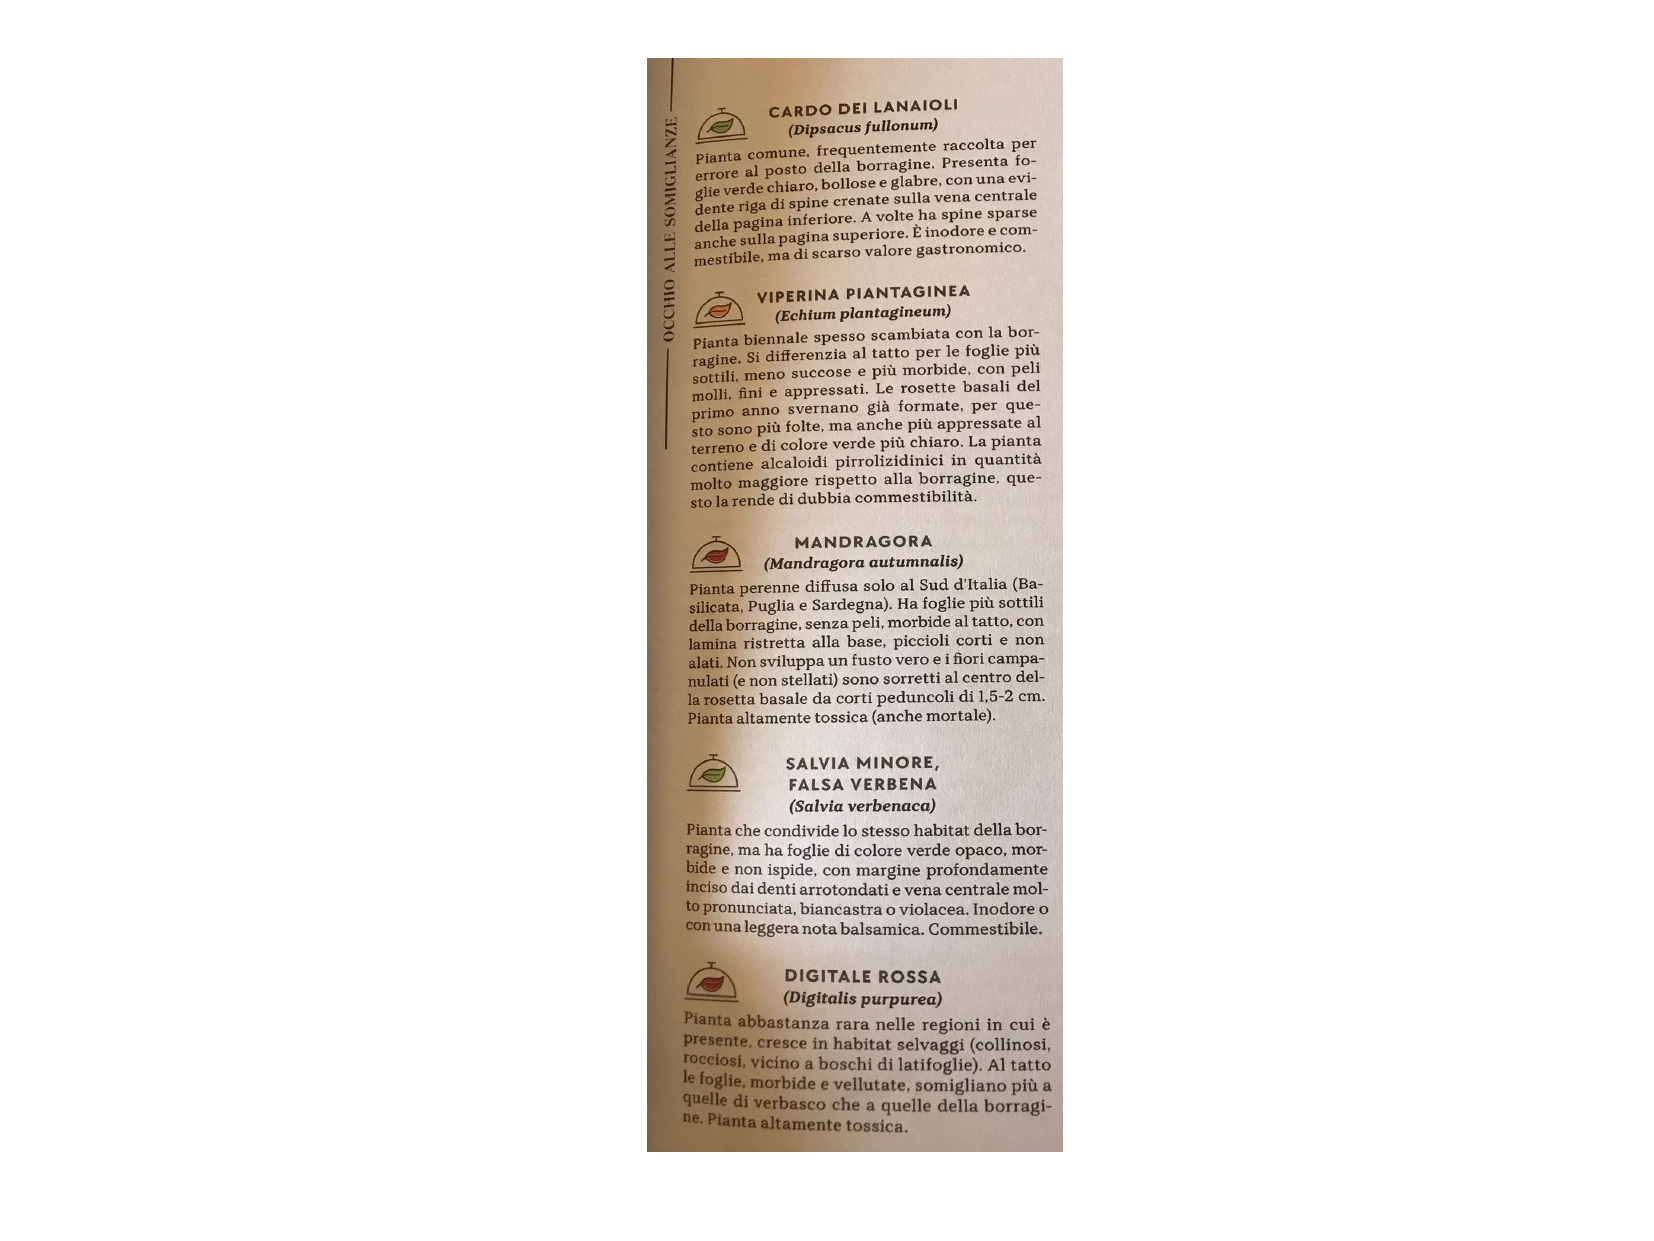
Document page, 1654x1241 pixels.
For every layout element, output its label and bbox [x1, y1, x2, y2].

picture [647, 58, 1063, 1152]
